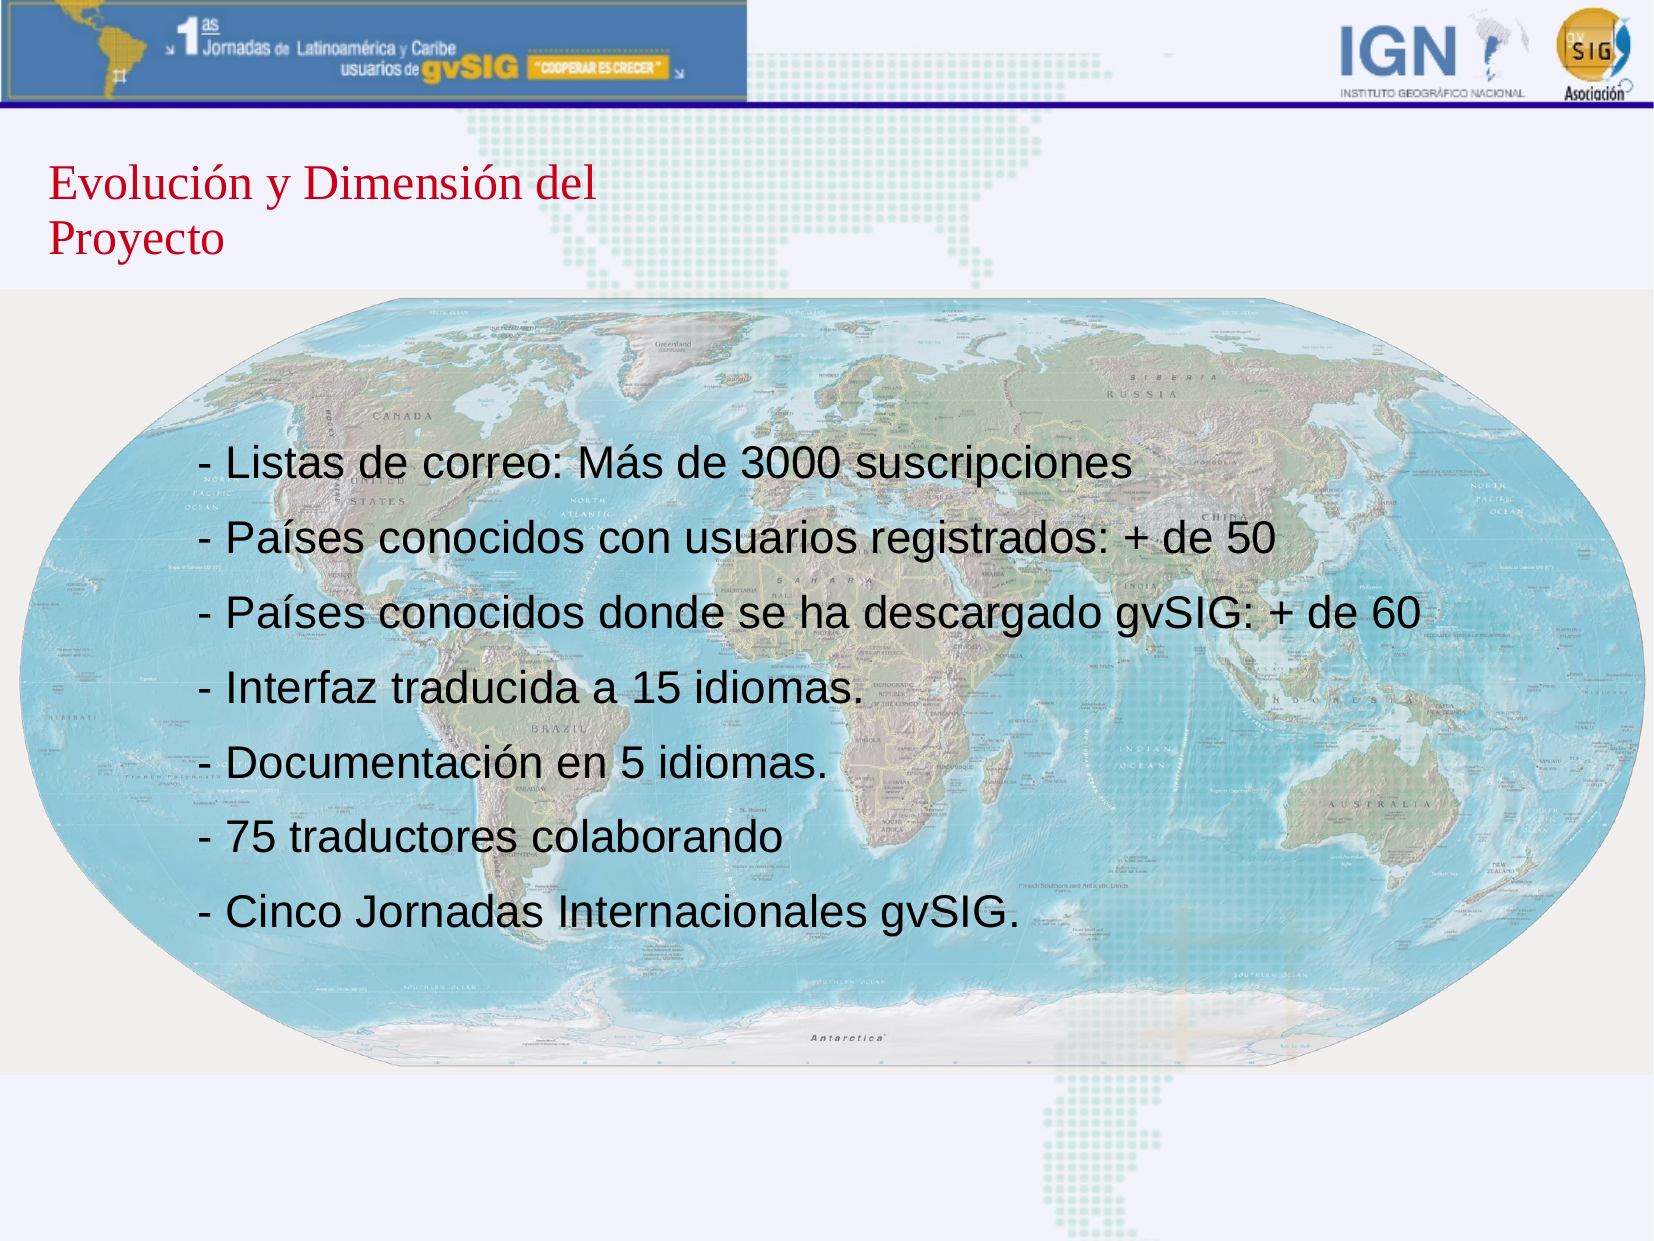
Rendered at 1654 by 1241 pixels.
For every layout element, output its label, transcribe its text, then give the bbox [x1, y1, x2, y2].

text_box Evolución y Dimensión del Proyecto [33, 147, 798, 223]
picture [0, 0, 1654, 1241]
text_box - Listas de correo: Más de 3000 suscripciones - Países conocidos con usuarios registrados: + de 50 - Países conocidos donde se ha descargado gvSIG: + de 60 - Interfaz traducida a 15 idiomas. - Documentación en 5 idiomas. - 75 traductores colaborando - Cinco Jornadas Internacionales gvSIG. [88, 295, 1506, 996]
